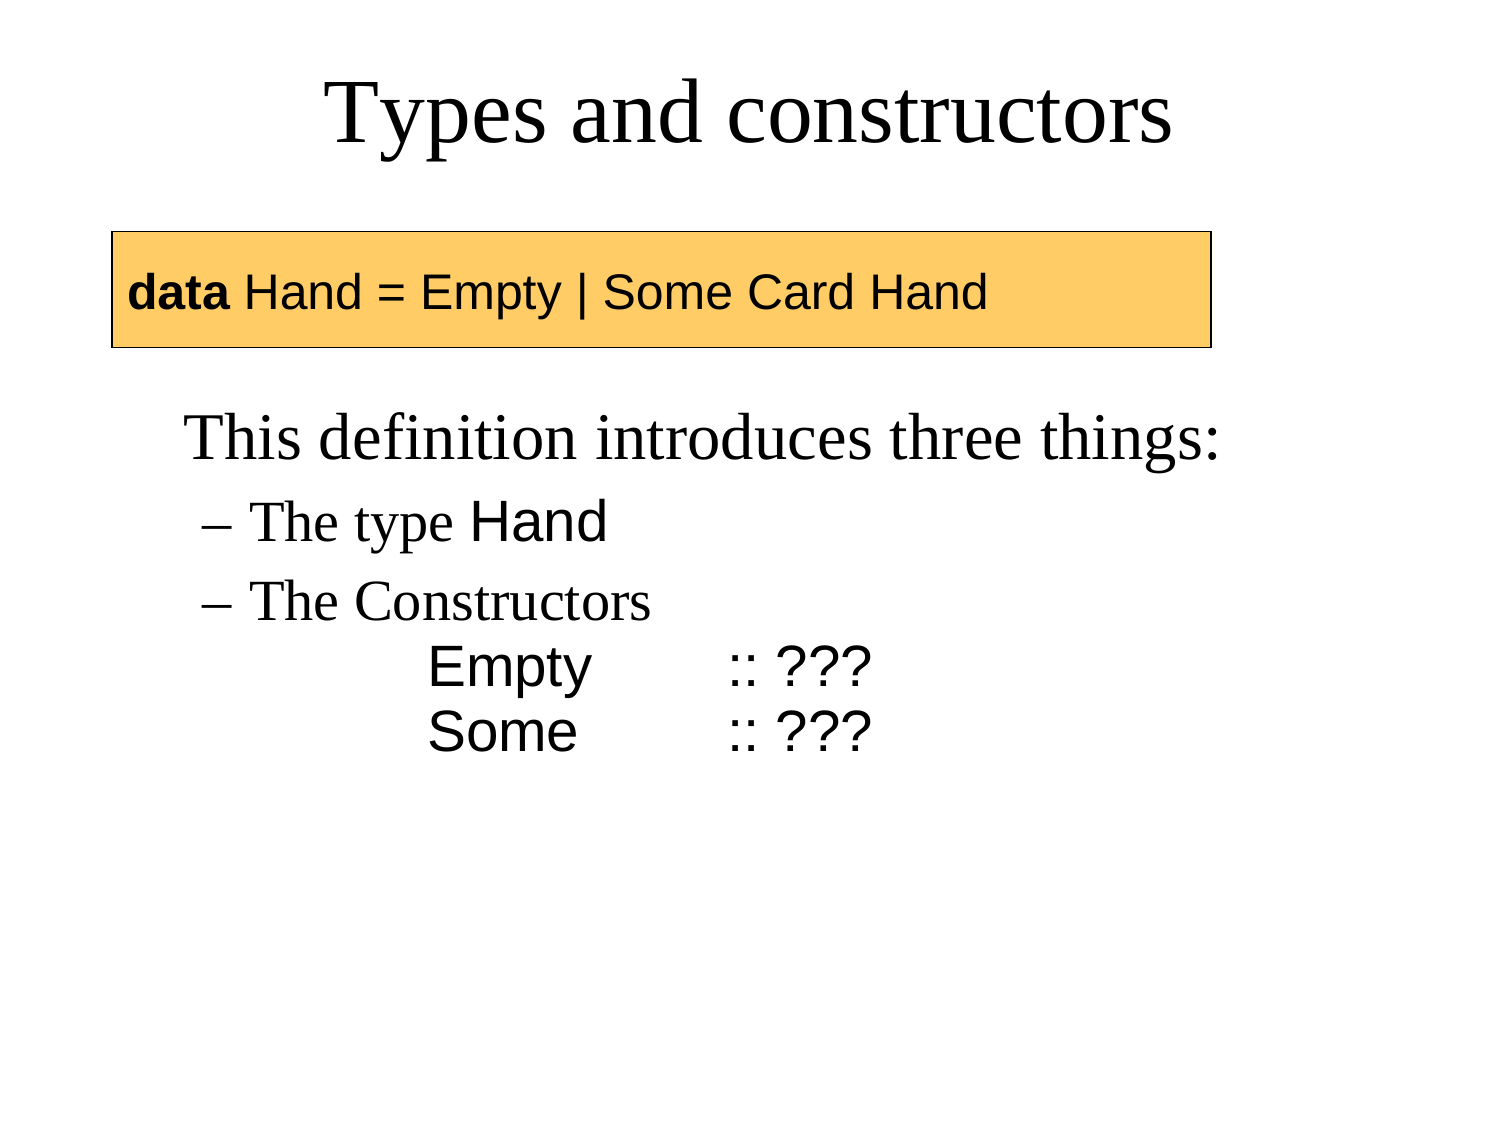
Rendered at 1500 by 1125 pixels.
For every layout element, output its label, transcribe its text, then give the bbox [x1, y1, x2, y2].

list This definition introduces three things: The type Hand The Constructors Empty :: ??? Some :: ??? [112, 392, 1388, 996]
title Types and constructors [112, 17, 1388, 205]
text_box data Hand = Empty | Some Card Hand [112, 231, 1211, 348]
